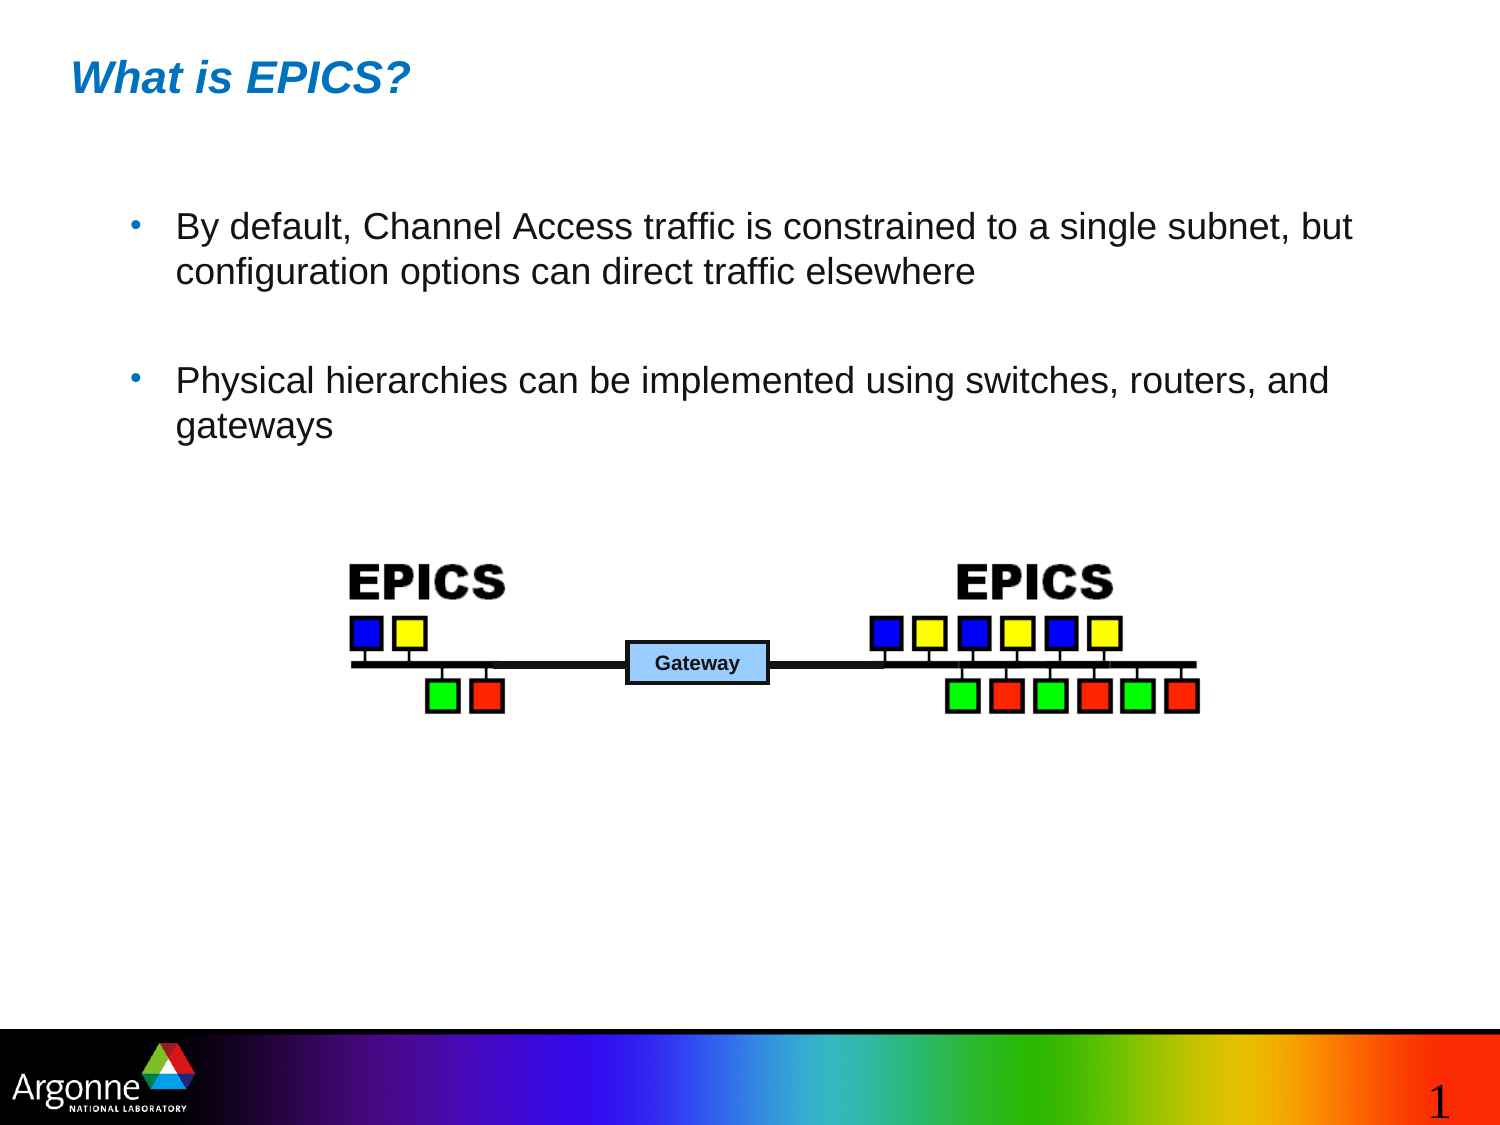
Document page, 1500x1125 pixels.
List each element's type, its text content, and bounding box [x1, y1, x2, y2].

title What is EPICS? [55, 54, 1361, 112]
picture [348, 561, 507, 719]
text_box Gateway [627, 642, 768, 683]
picture [0, 1029, 1500, 1125]
list By default, Channel Access traffic is constrained to a single subnet, but configuration options can direct traffic elsewhere Physical hierarchies can be implemented using switches, routers, and gateways [114, 194, 1459, 457]
text_box [856, 546, 1218, 610]
picture [868, 561, 1202, 719]
